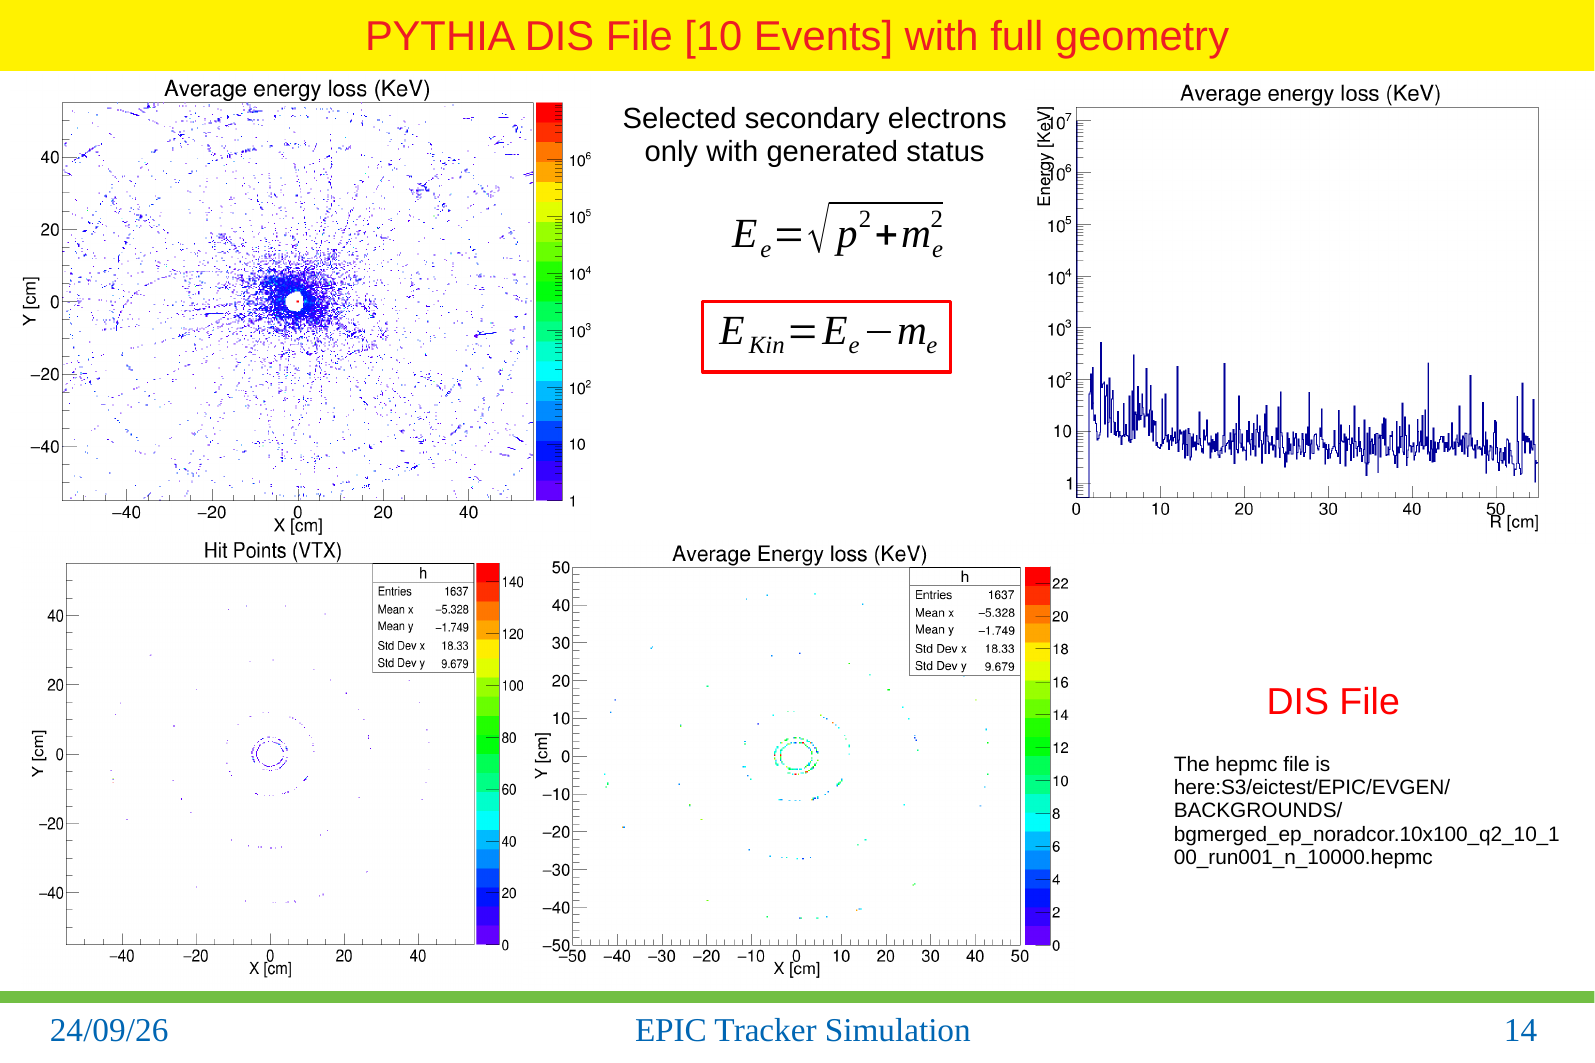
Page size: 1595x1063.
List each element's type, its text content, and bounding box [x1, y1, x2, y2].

chart [711, 307, 945, 359]
text_box The hepmc file is here:S3/eictest/EPIC/EVGEN/BACKGROUNDS/bgmerged_ep_noradcor.10x100_q2_10_100_run001_n_10000.hepmc [1159, 744, 1585, 886]
title PYTHIA DIS File [10 Events] with full geometry [0, 0, 1595, 71]
text_box Selected secondary electrons only with generated status [590, 94, 1040, 175]
chart [724, 200, 950, 263]
picture [10, 74, 1595, 990]
text_box DIS File [1251, 673, 1415, 731]
